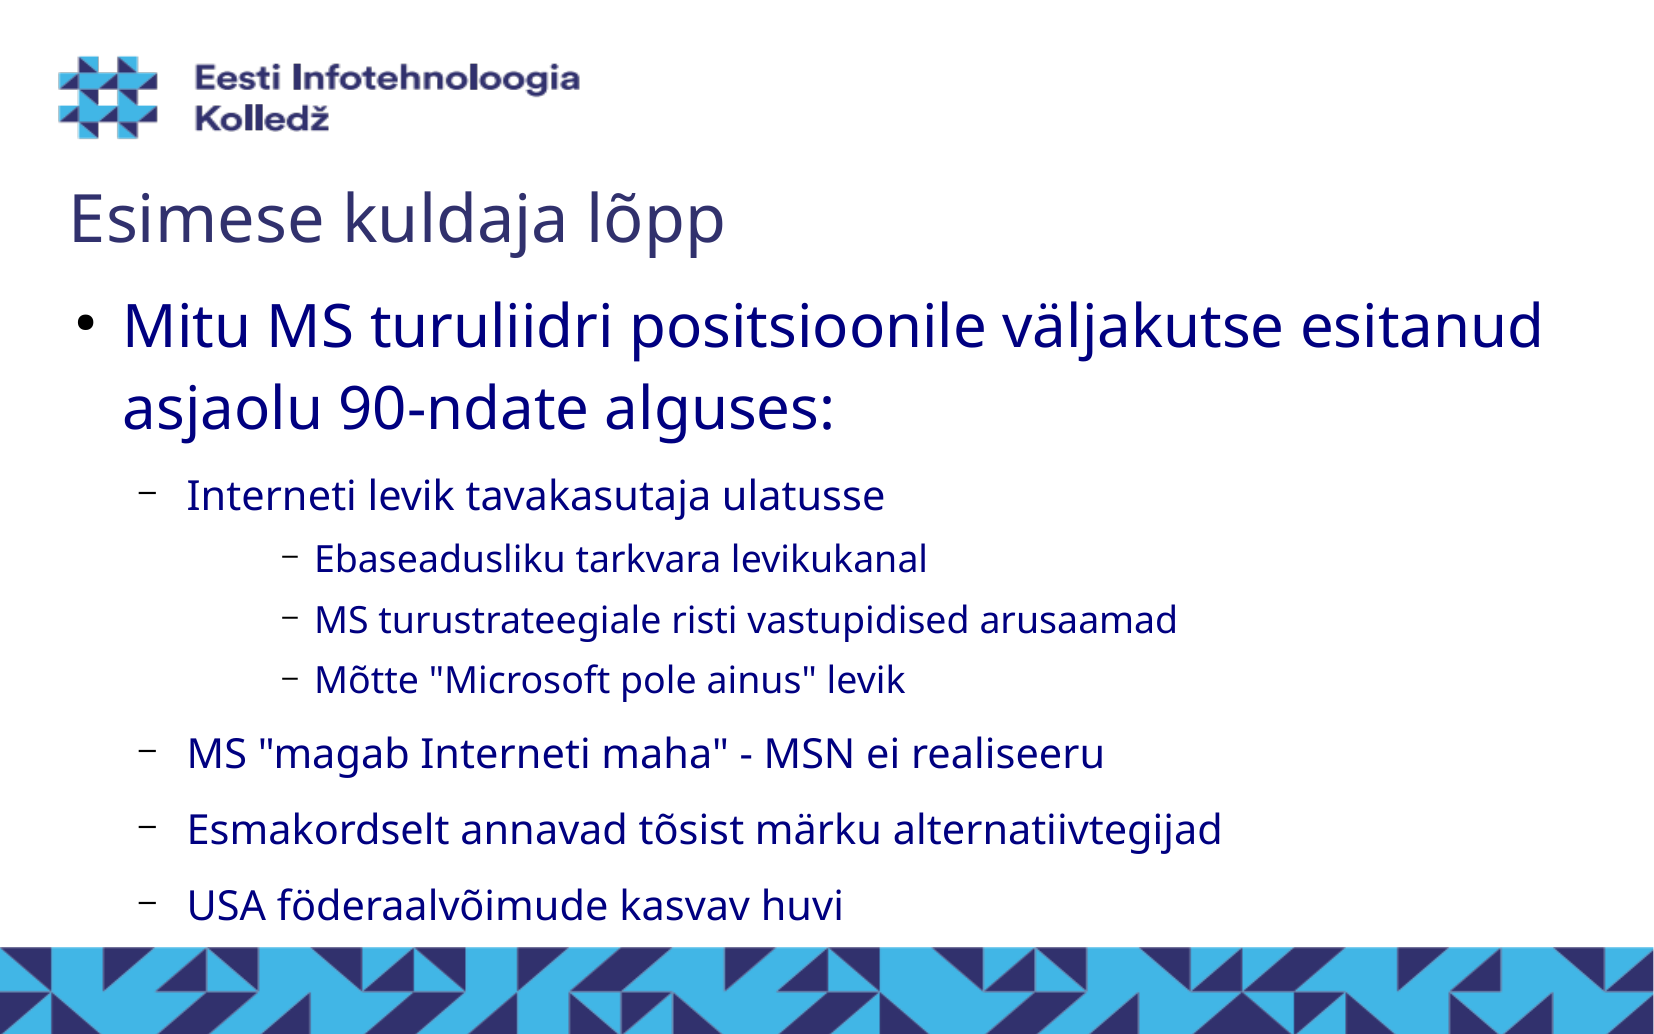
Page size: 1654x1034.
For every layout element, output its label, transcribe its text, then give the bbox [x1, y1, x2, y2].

list Mitu MS turuliidri positsioonile väljakutse esitanud asjaolu 90-ndate alguses: Interneti levik tavakasutaja ulatusse Ebaseadusliku tarkvara levikukanal MS turustrateegiale risti vastupidised arusaamad Mõtte "Microsoft pole ainus" levik MS "magab Interneti maha" - MSN ei realiseeru Esmakordselt annavad tõsist märku alternatiivtegijad USA föderaalvõimude kasvav huvi [59, 283, 1595, 936]
title Esimese kuldaja lõpp [68, 147, 1536, 283]
